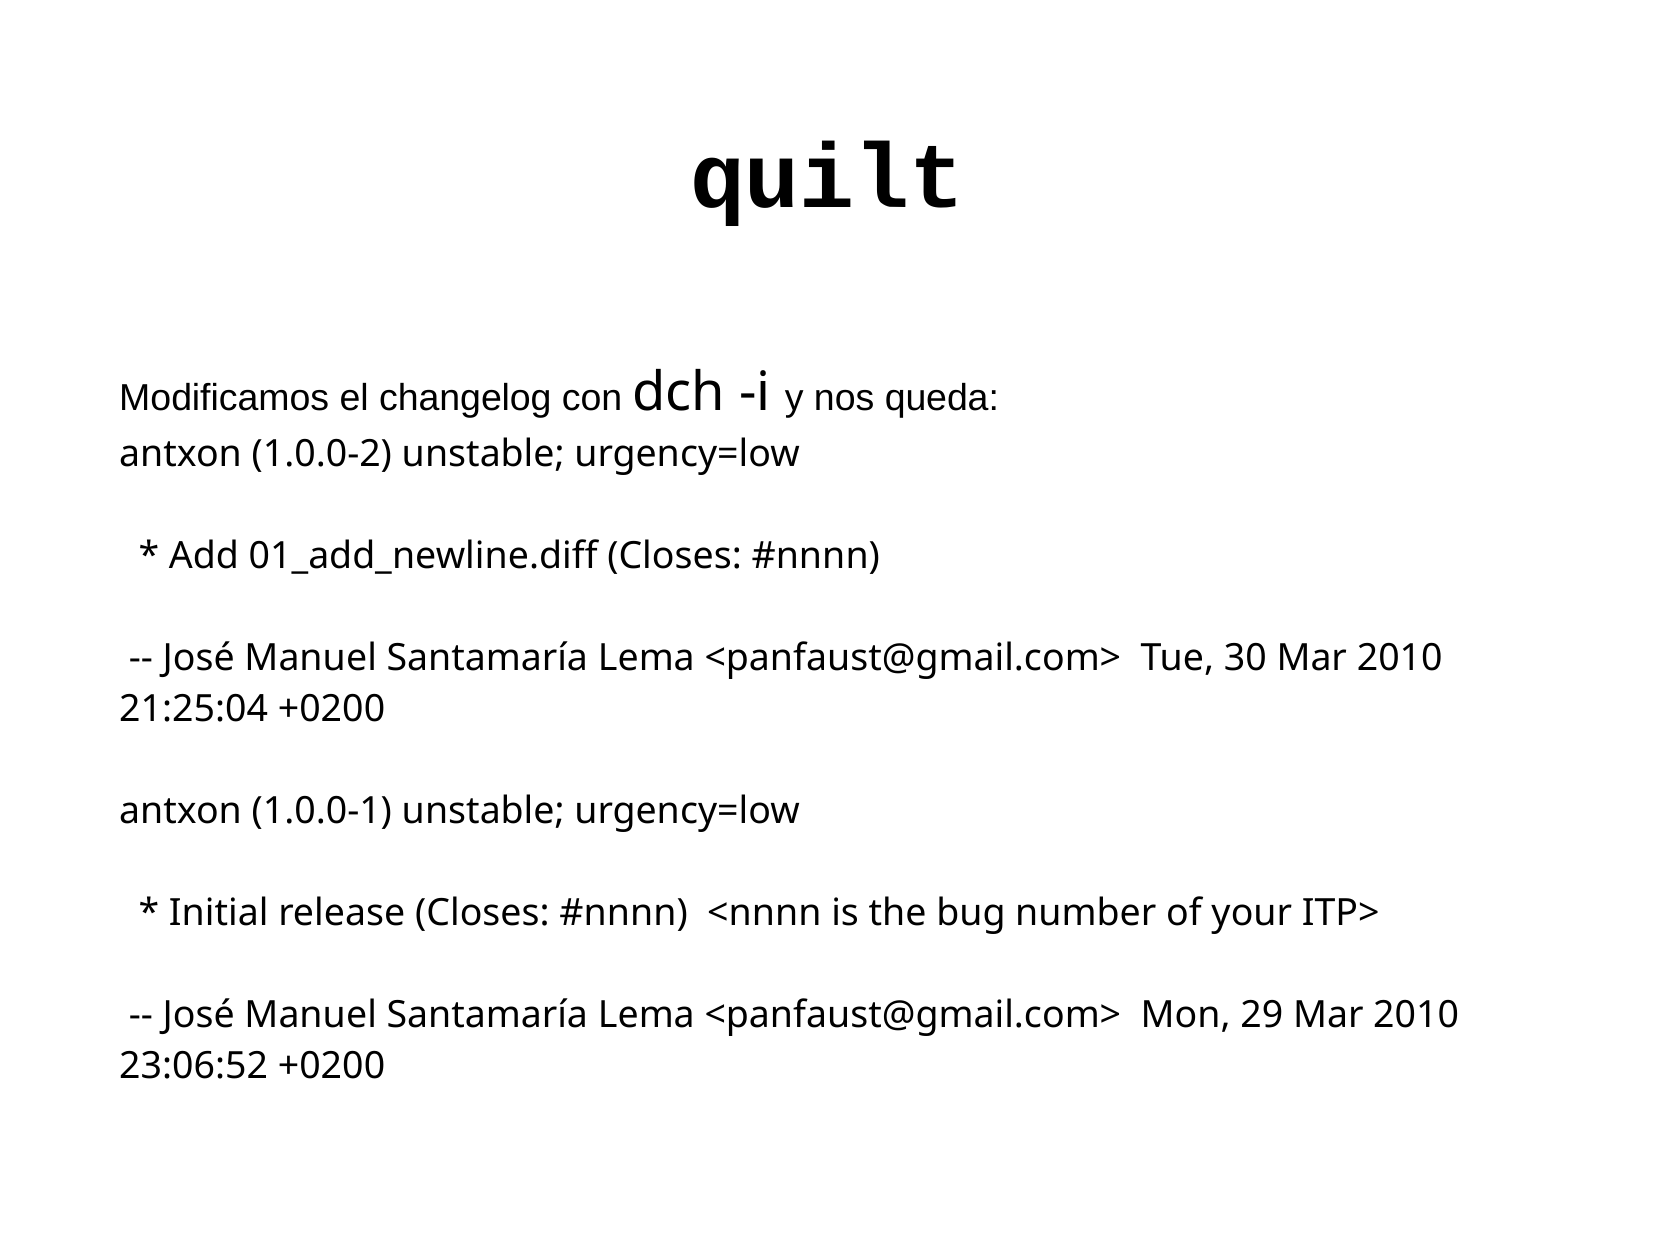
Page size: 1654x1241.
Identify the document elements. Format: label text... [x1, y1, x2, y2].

title quilt [121, 102, 1534, 311]
list Modificamos el changelog con dch -i y nos queda: antxon (1.0.0-2) unstable; urgency=low * Add 01_add_newline.diff (Closes: #nnnn) -- José Manuel Santamaría Lema <panfaust@gmail.com> Tue, 30 Mar 2010 21:25:04 +0200 antxon (1.0.0-1) unstable; urgency=low * Initial release (Closes: #nnnn) <nnnn is the bug number of your ITP> -- José Manuel Santamaría Lema <panfaust@gmail.com> Mon, 29 Mar 2010 23:06:52 +0200 [33, 344, 1571, 1127]
